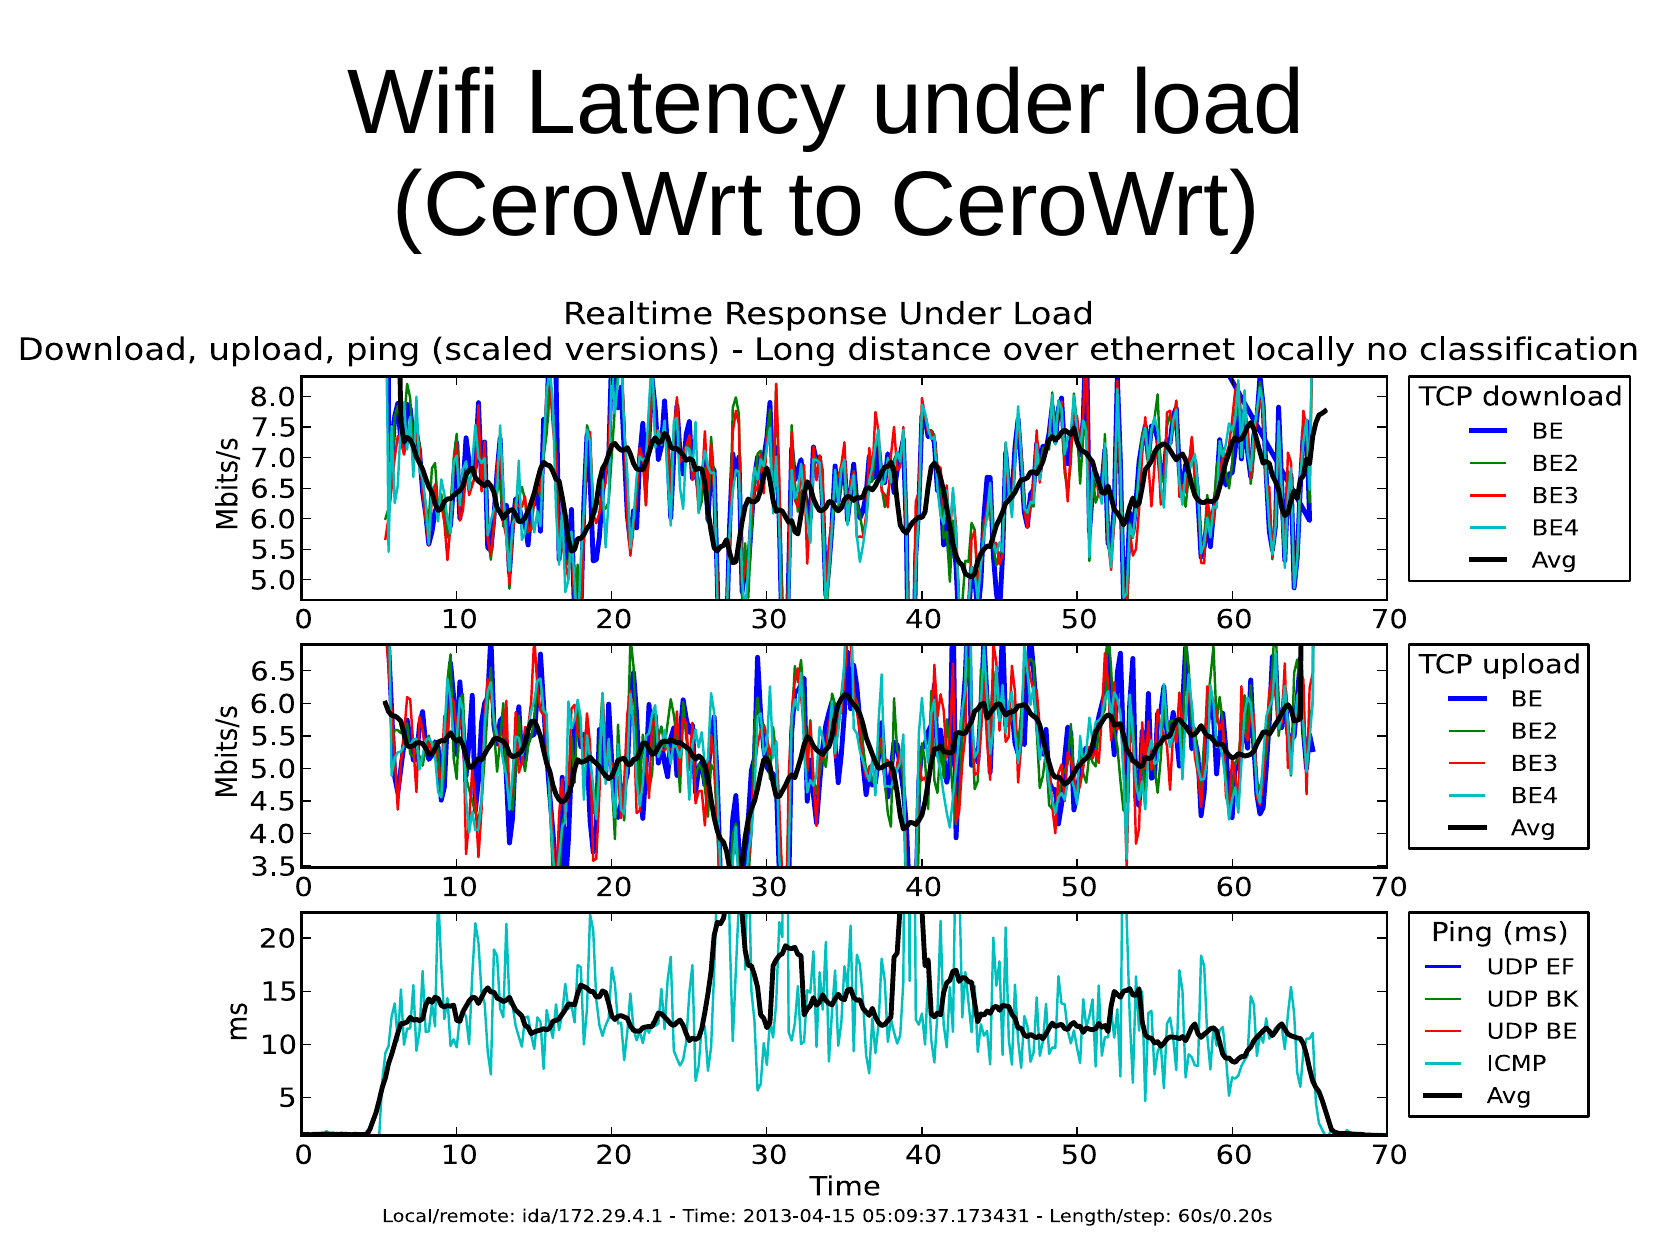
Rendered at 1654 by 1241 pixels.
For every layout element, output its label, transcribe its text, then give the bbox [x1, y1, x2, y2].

picture [0, 285, 1654, 1241]
title Wifi Latency under load (CeroWrt to CeroWrt) [82, 49, 1571, 257]
